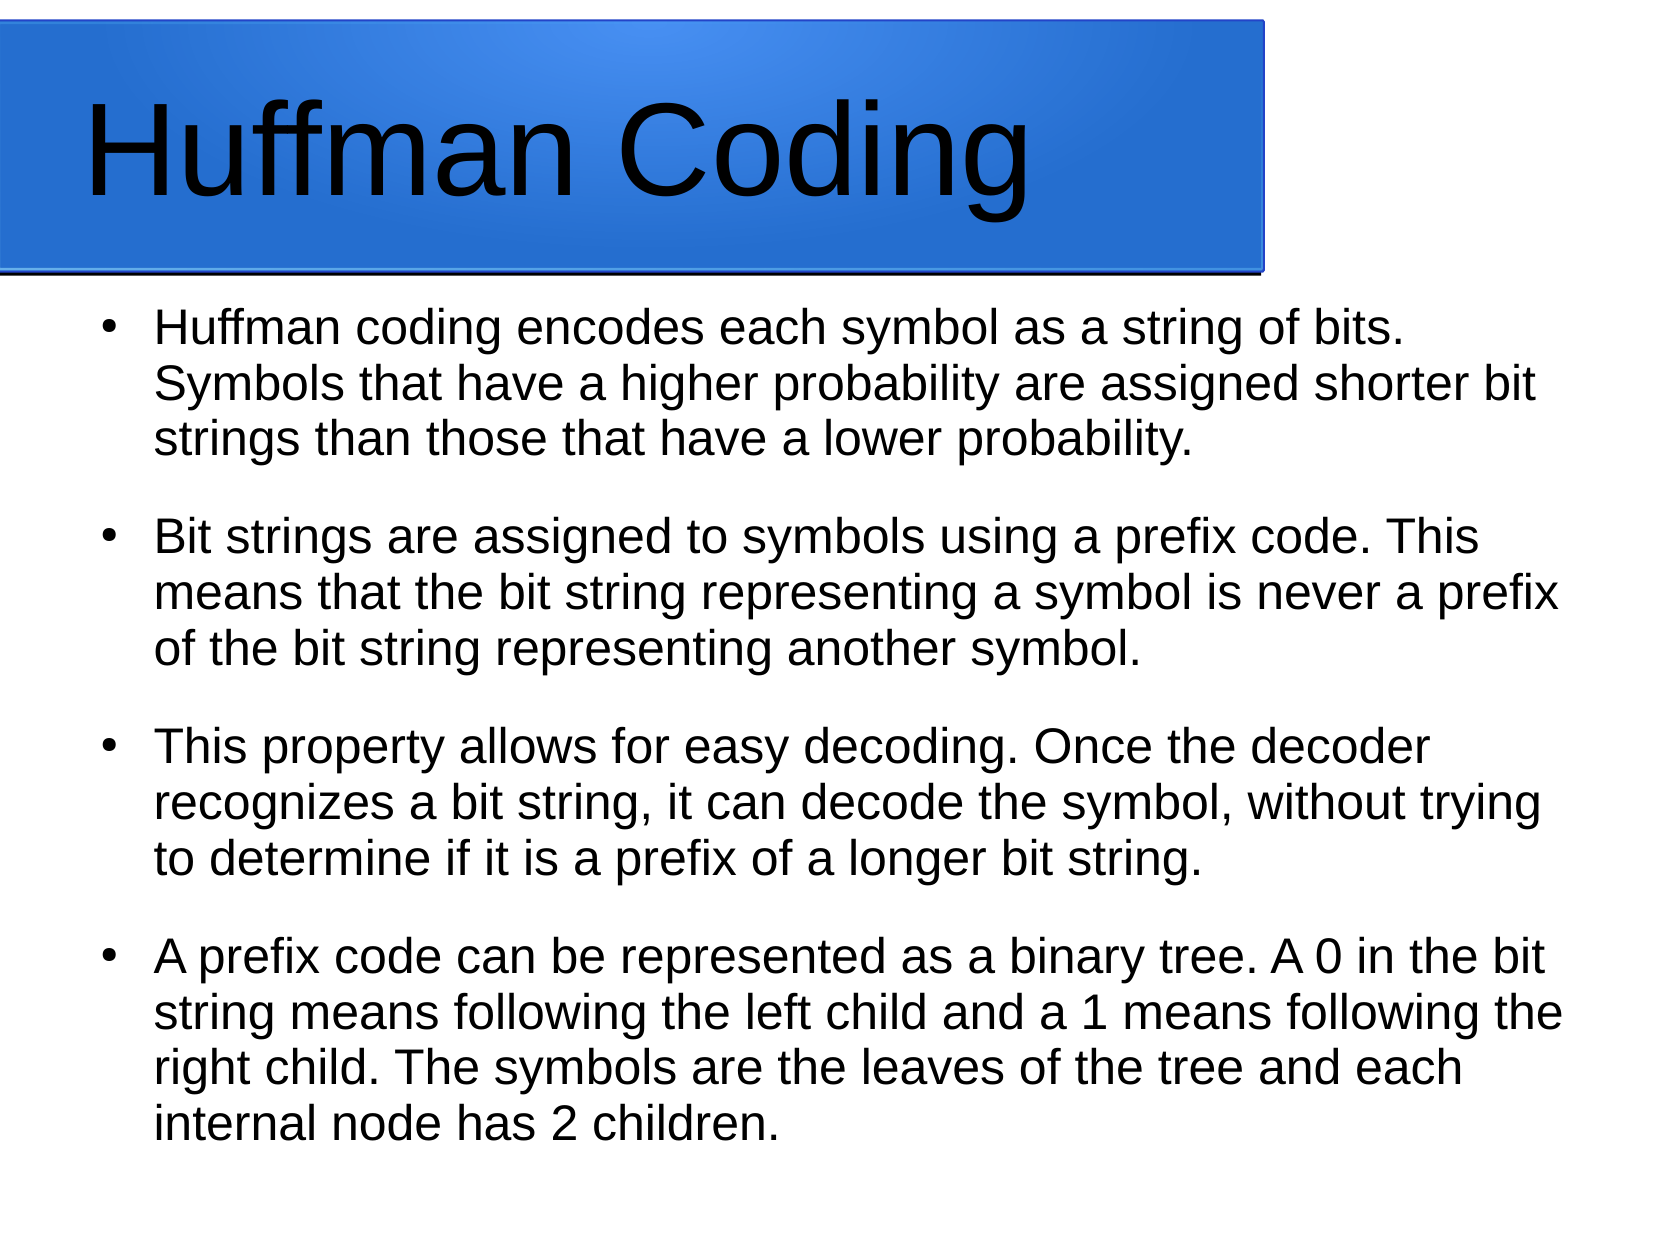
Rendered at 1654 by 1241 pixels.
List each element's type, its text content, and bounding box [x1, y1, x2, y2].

list Huffman coding encodes each symbol as a string of bits. Symbols that have a higher probability are assigned shorter bit strings than those that have a lower probability. Bit strings are assigned to symbols using a prefix code. This means that the bit string representing a symbol is never a prefix of the bit string representing another symbol. This property allows for easy decoding. Once the decoder recognizes a bit string, it can decode the symbol, without trying to determine if it is a prefix of a longer bit string. A prefix code can be represented as a binary tree. A 0 in the bit string means following the left child and a 1 means following the right child. The symbols are the leaves of the tree and each internal node has 2 children. [82, 299, 1571, 1170]
title Huffman Coding [82, 47, 1235, 252]
